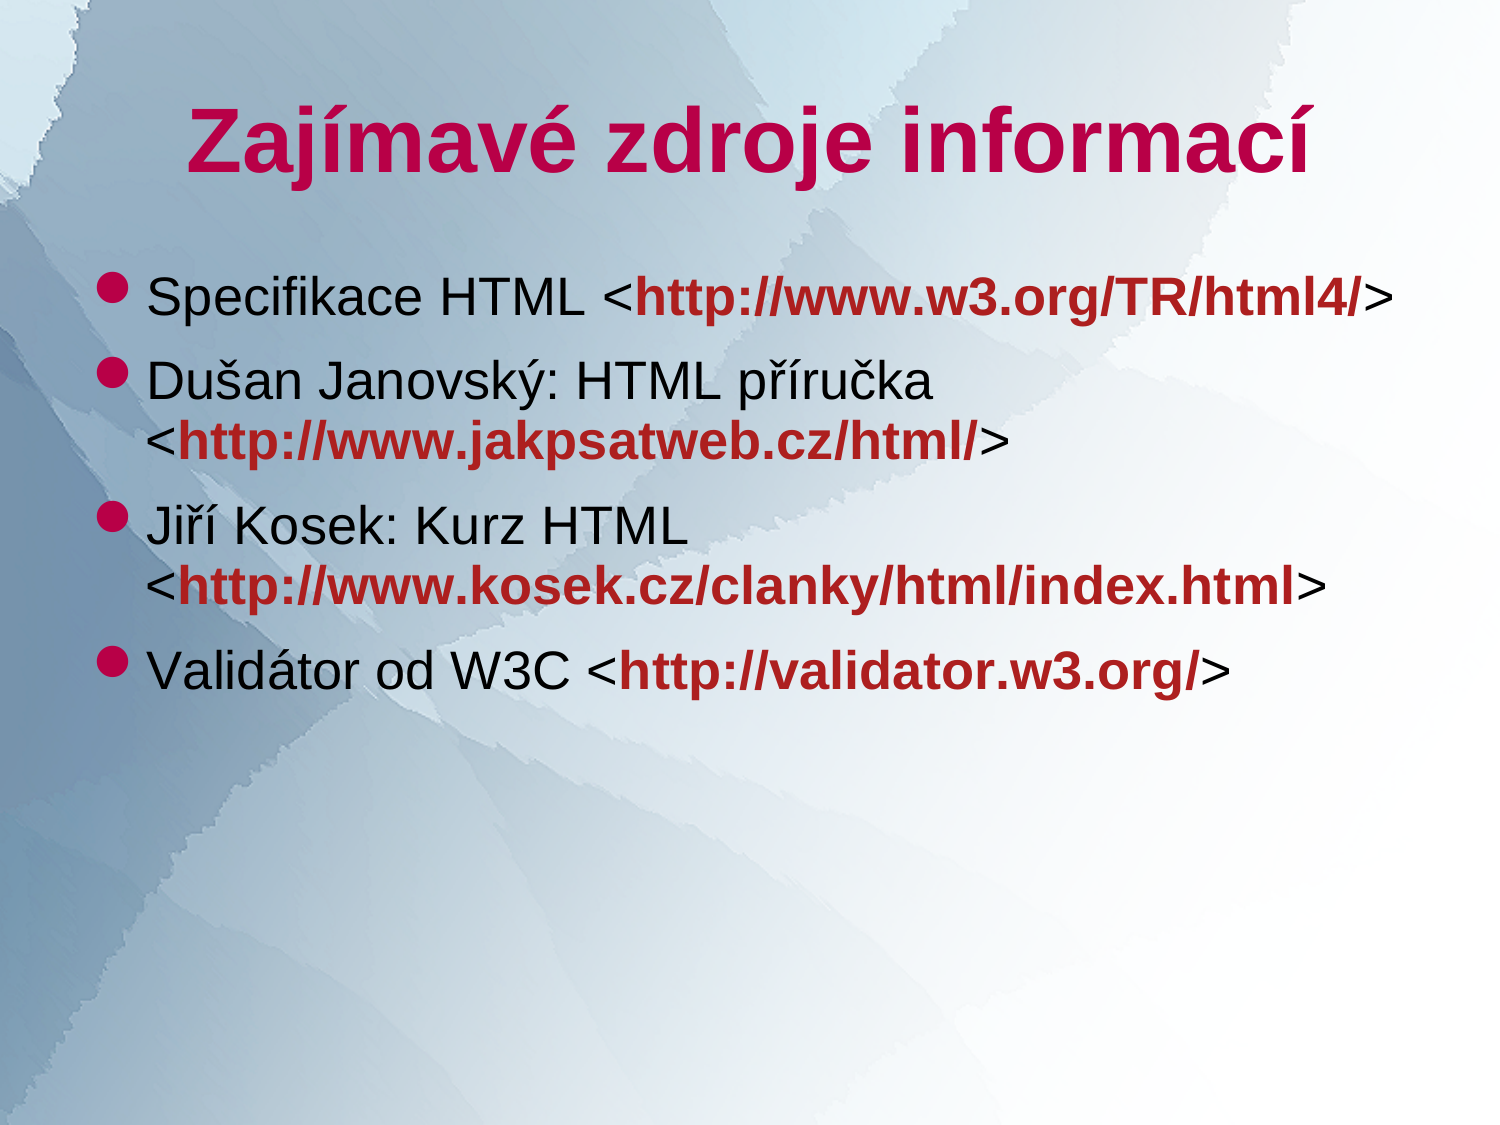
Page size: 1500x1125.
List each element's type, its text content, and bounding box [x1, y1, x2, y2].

picture [0, 0, 1500, 1125]
text_box Zajímavé zdroje informací [75, 52, 1426, 226]
text_box Specifikace HTML <http://www.w3.org/TR/html4/> Dušan Janovský: HTML příručka <http://www.jakpsatweb.cz/html/> Jiří Kosek: Kurz HTML <http://www.kosek.cz/clanky/html/index.html> Validátor od W3C <http://validator.w3.org/> [75, 263, 1426, 991]
